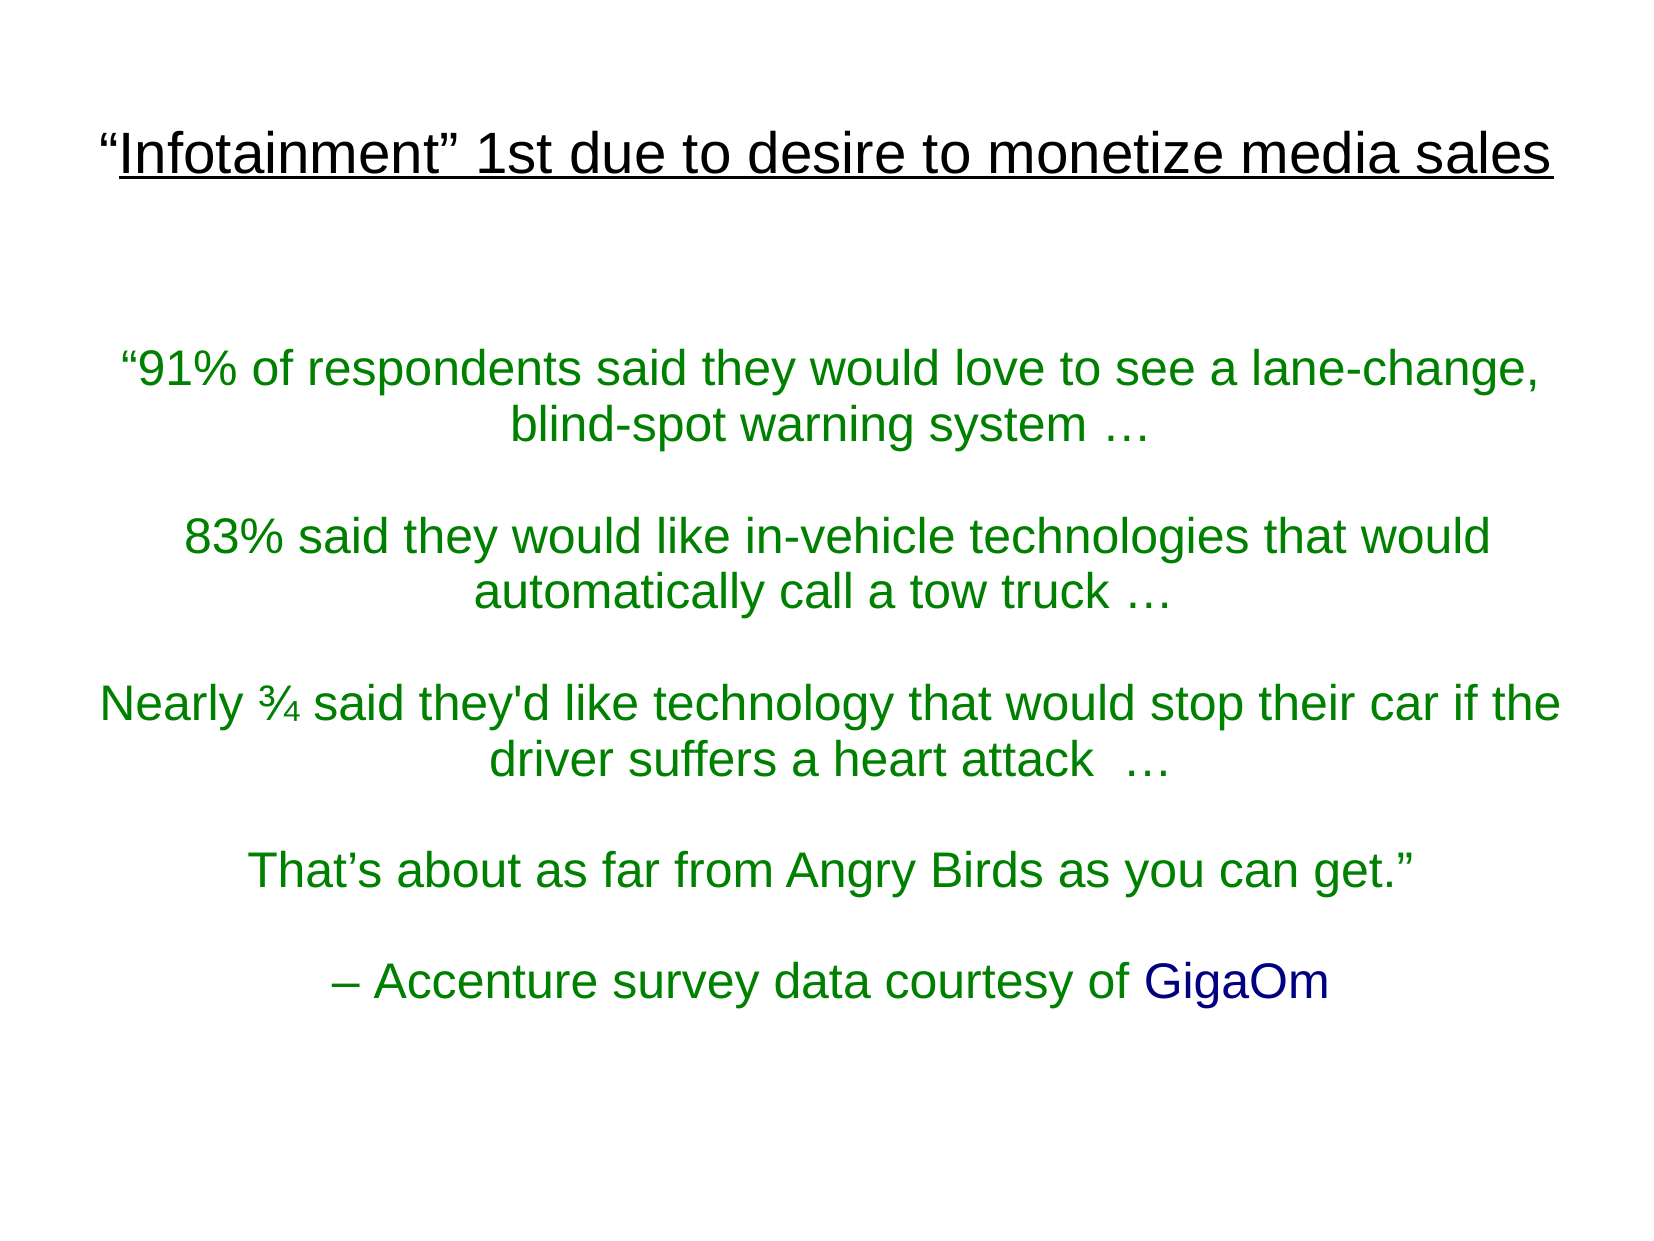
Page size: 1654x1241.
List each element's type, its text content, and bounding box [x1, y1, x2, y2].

title “Infotainment” 1st due to desire to monetize media sales [82, 49, 1571, 257]
subtitle “91% of respondents said they would love to see a lane-change, blind-spot warning system … 83% said they would like in-vehicle technologies that would automatically call a tow truck … Nearly ¾ said they'd like technology that would stop their car if the driver suffers a heart attack … That’s about as far from Angry Birds as you can get.” – Accenture survey data courtesy of GigaOm [86, 340, 1576, 1010]
